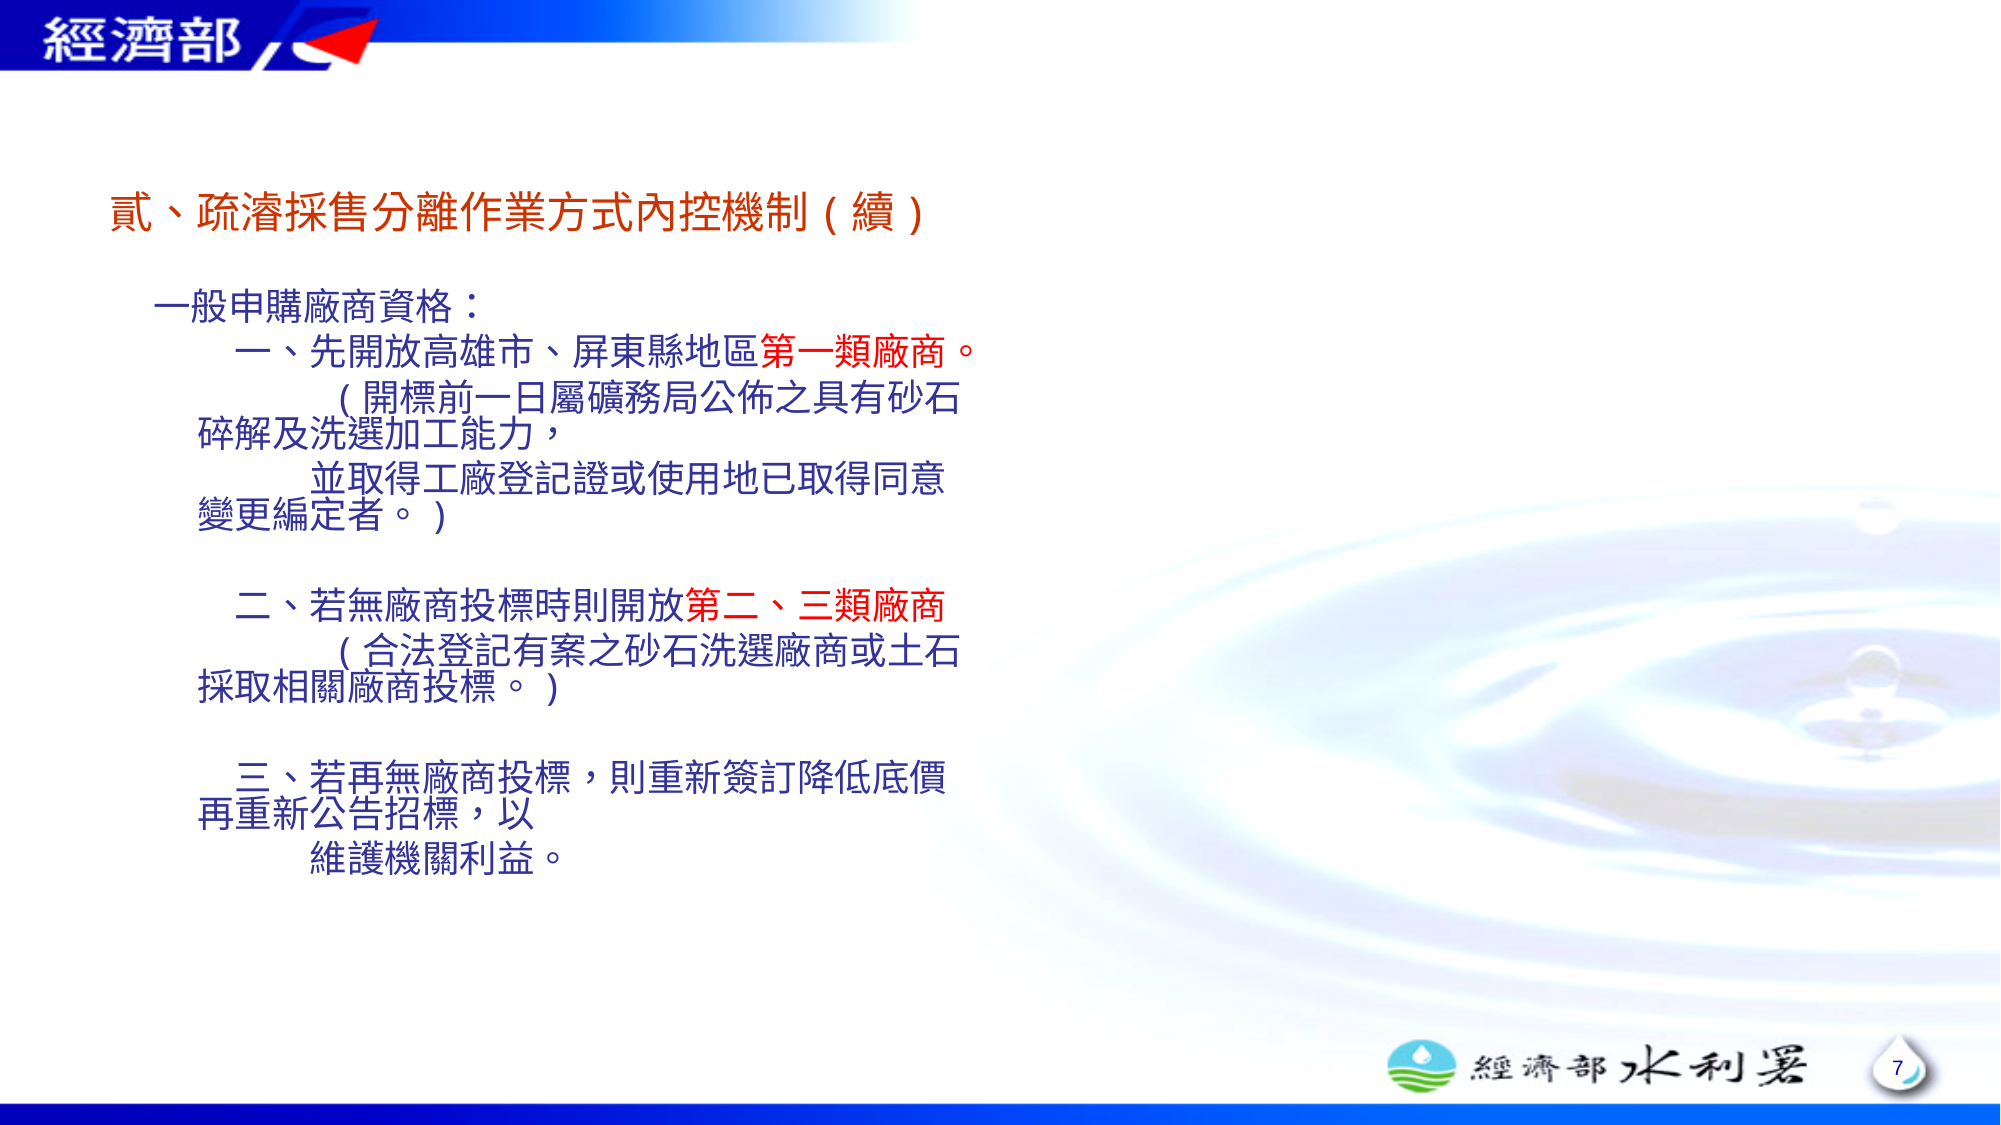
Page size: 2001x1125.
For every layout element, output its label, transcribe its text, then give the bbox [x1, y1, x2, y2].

list 貳、疏濬採售分離作業方式內控機制(續) 一般申購廠商資格： 一、先開放高雄市、屏東縣地區第一類廠商。 (開標前一日屬礦務局公佈之具有砂石碎解及洗選加工能力， 並取得工廠登記證或使用地已取得同意變更編定者。) 二、若無廠商投標時則開放第二、三類廠商 (合法登記有案之砂石洗選廠商或土石採取相關廠商投標。) 三、若再無廠商投標，則重新簽訂降低底價再重新公告招標，以 維護機關利益。 [159, 123, 1839, 1021]
